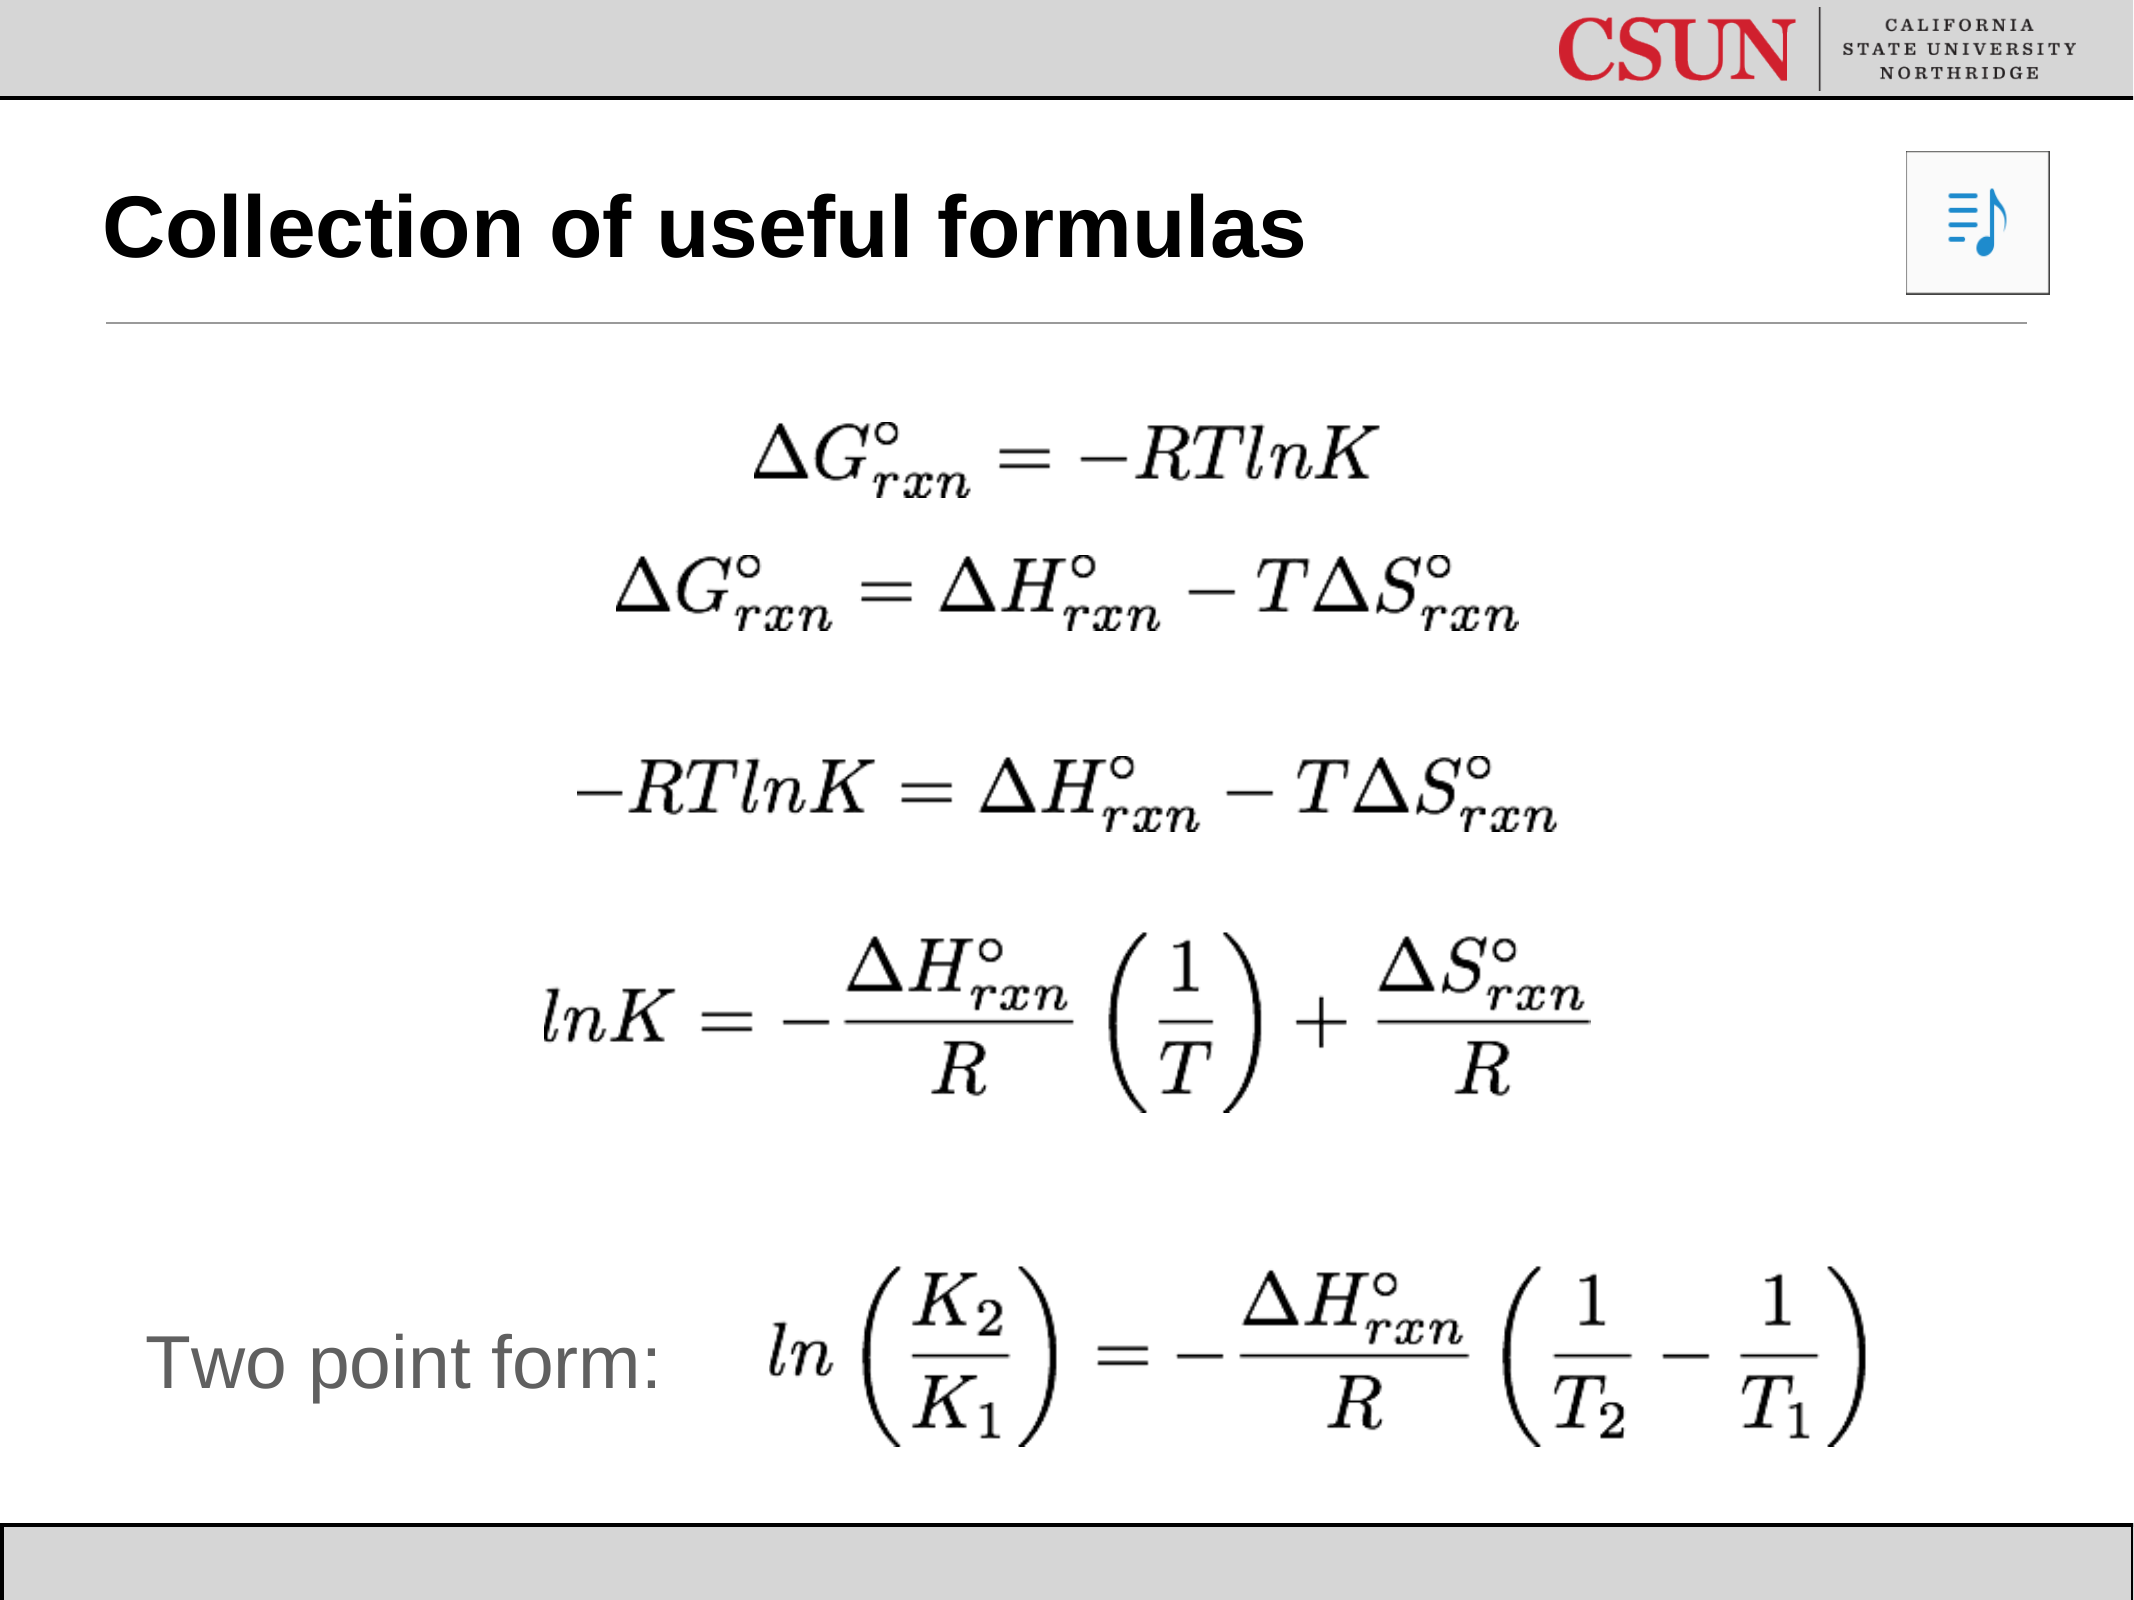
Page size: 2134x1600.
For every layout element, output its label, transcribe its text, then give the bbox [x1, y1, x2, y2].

picture [754, 422, 1382, 498]
list Two point form: [93, 1304, 2040, 1460]
picture [577, 756, 1559, 832]
title Collection of useful formulas [93, 104, 2040, 284]
picture [1559, 7, 2076, 91]
picture [544, 931, 1591, 1113]
text_box [1905, 150, 2051, 296]
picture [769, 1265, 1868, 1447]
picture [616, 555, 1519, 631]
